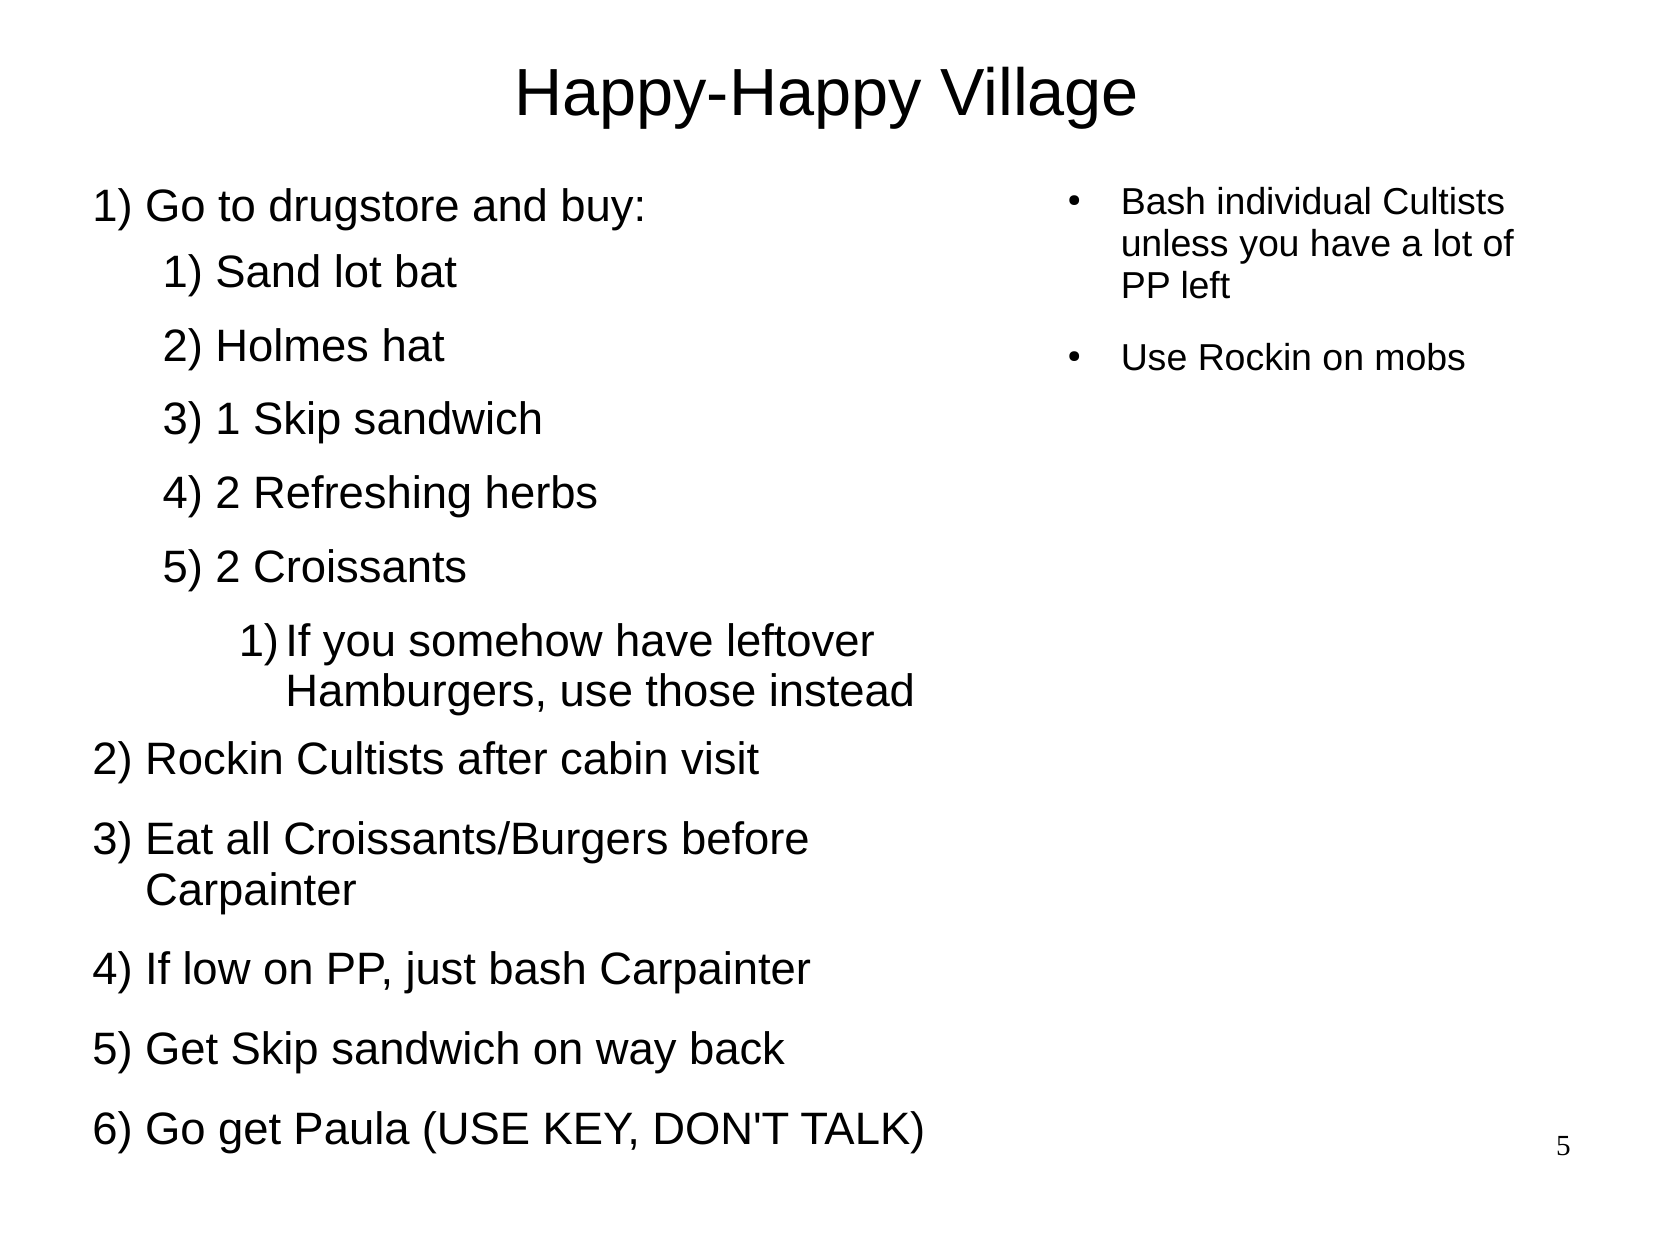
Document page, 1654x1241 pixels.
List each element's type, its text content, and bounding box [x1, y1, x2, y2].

list Bash individual Cultists unless you have a lot of PP left Use Rockin on mobs [1050, 180, 1572, 1156]
list Go to drugstore and buy: Sand lot bat Holmes hat 1 Skip sandwich 2 Refreshing herbs 2 Croissants If you somehow have leftover Hamburgers, use those instead Rockin Cultists after cabin visit Eat all Croissants/Burgers before Carpainter If low on PP, just bash Carpainter Get Skip sandwich on way back Go get Paula (USE KEY, DON'T TALK) [75, 180, 991, 1156]
title Happy-Happy Village [82, 49, 1571, 136]
